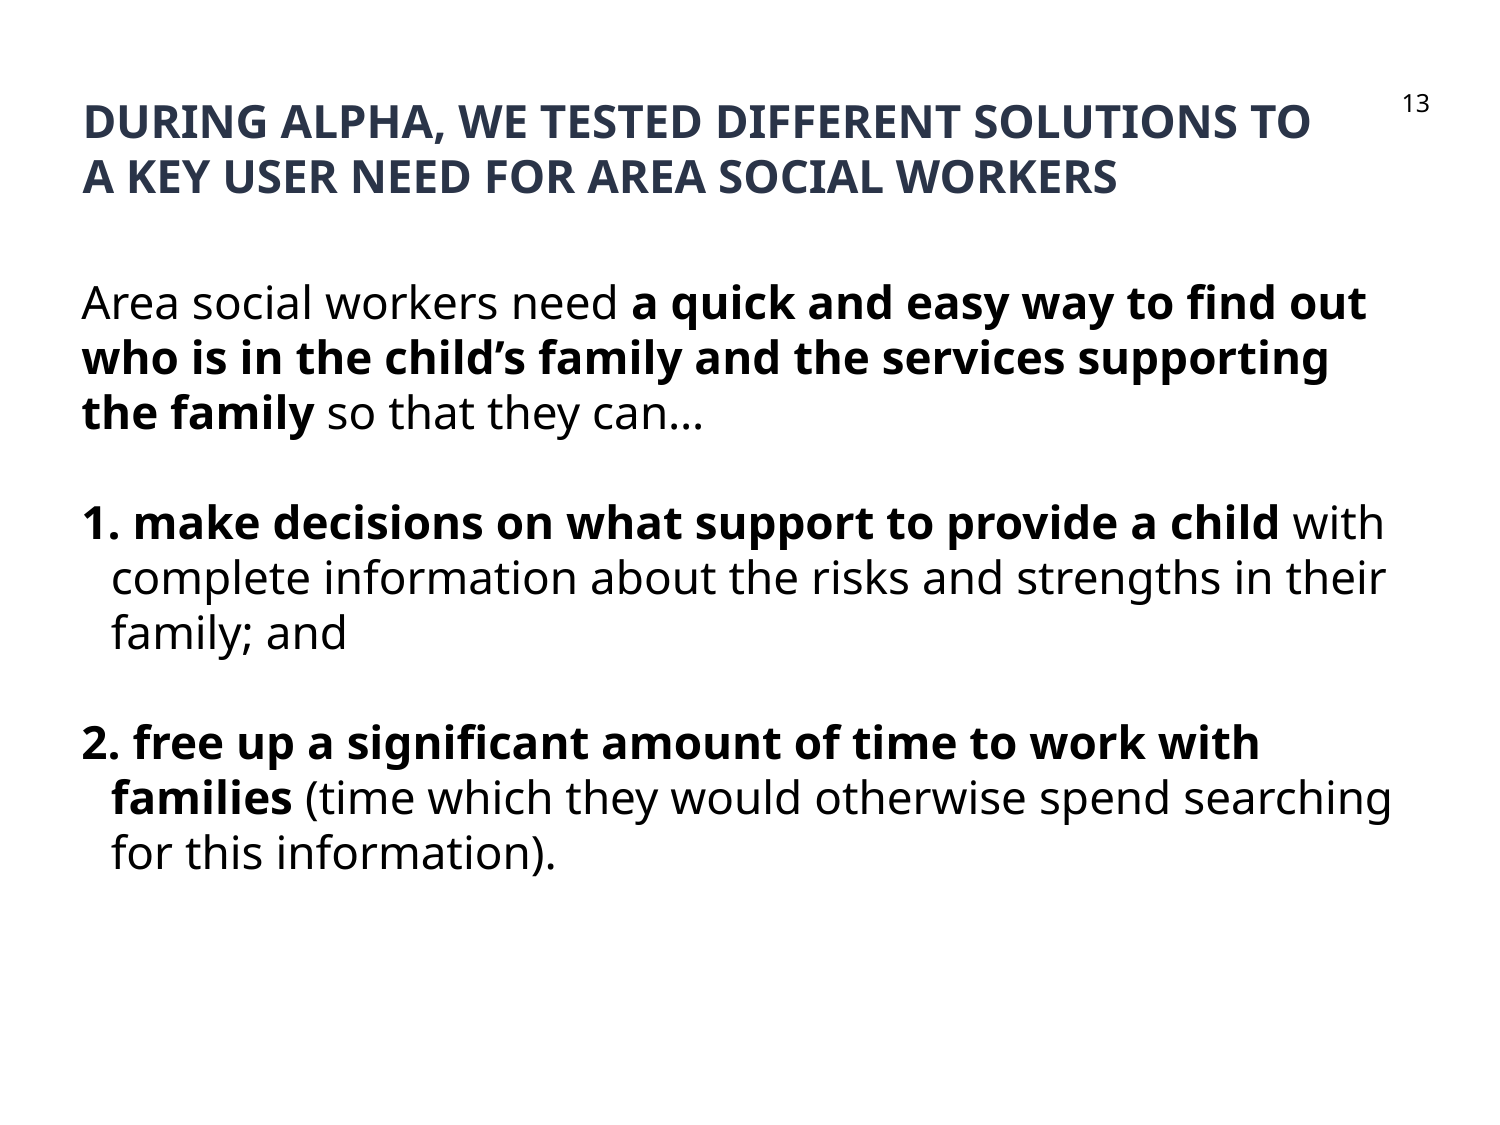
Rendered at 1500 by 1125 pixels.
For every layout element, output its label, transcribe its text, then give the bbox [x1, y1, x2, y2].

text_box DURING ALPHA, WE TESTED DIFFERENT SOLUTIONS TO A KEY USER NEED FOR AREA SOCIAL WORKERS [82, 88, 1333, 206]
slide_number <number> [1388, 87, 1431, 148]
text_box Area social workers need a quick and easy way to find out who is in the child’s family and the services supporting the family so that they can… make decisions on what support to provide a child with complete information about the risks and strengths in their family; and free up a significant amount of time to work with families (time which they would otherwise spend searching for this information). [81, 273, 1419, 879]
